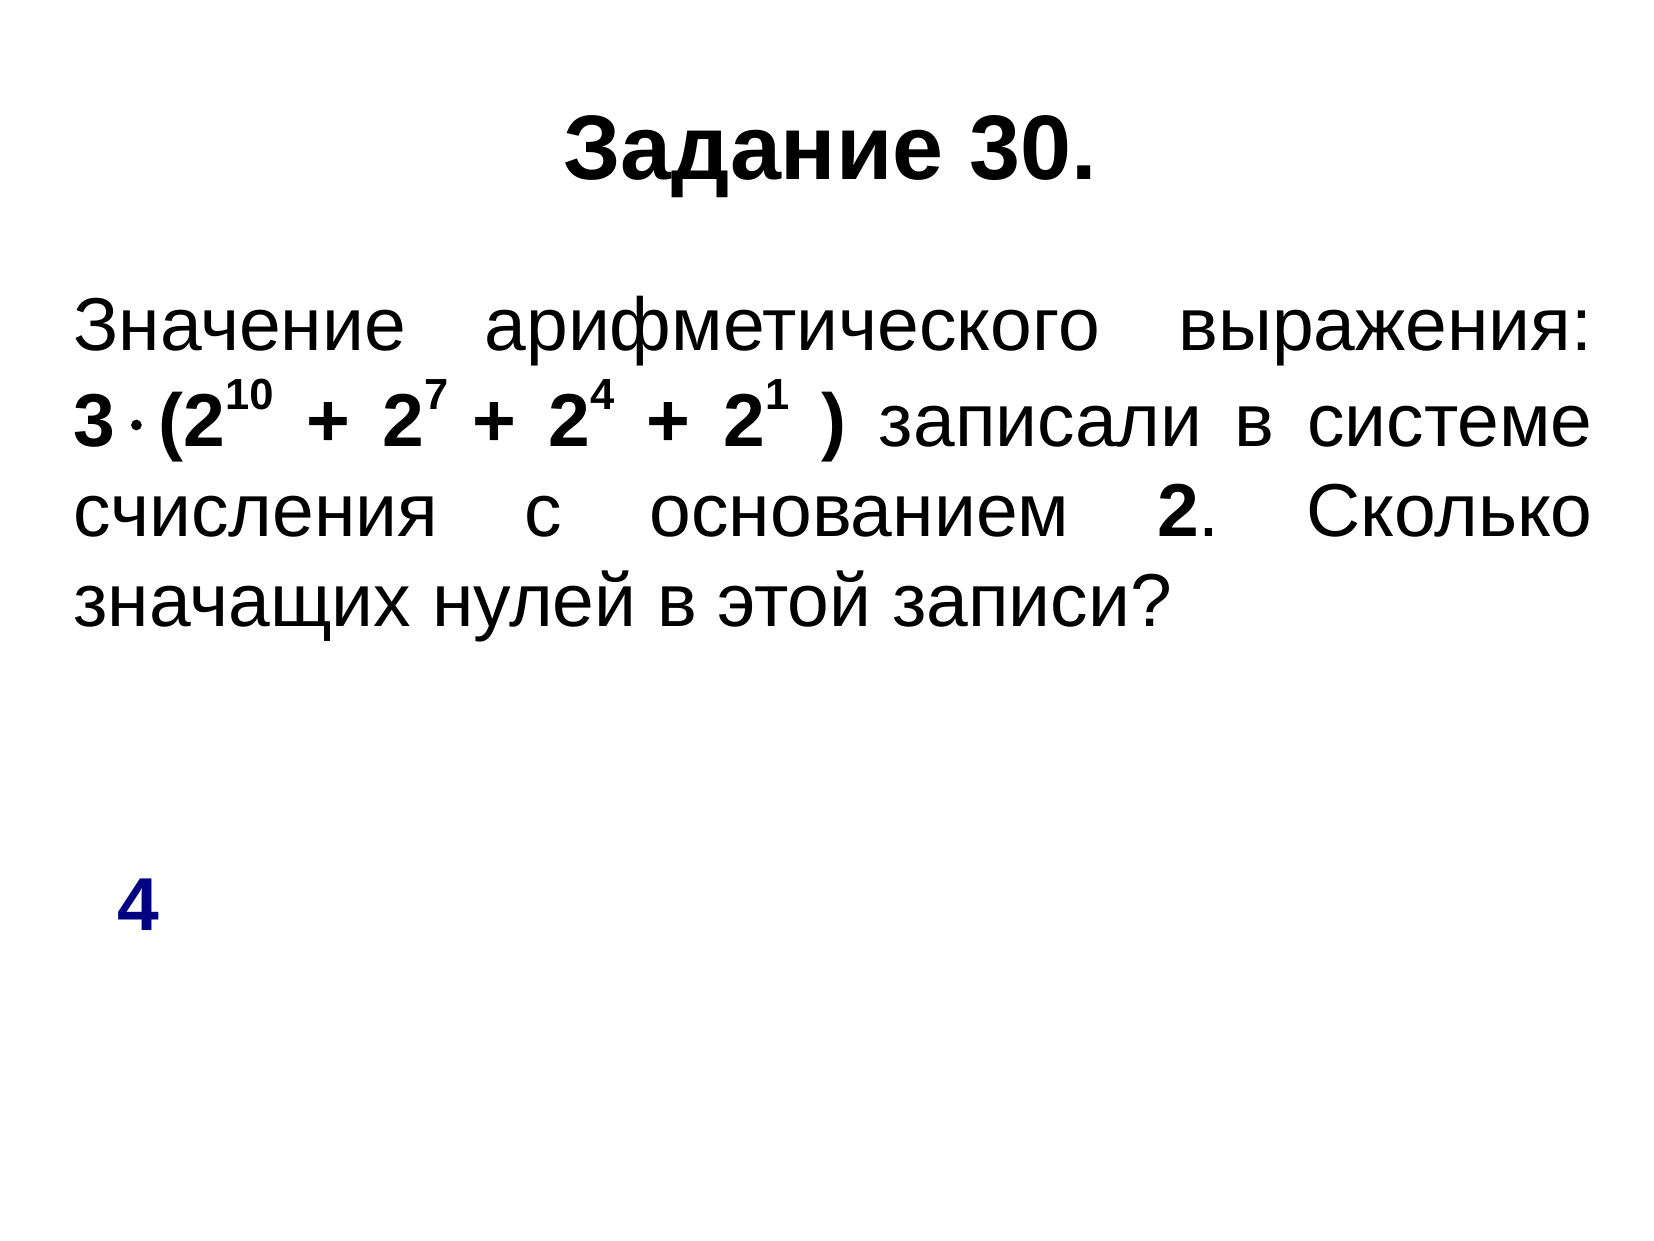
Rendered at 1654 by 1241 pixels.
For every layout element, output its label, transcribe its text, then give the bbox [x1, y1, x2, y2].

text_box Значение арифметического выражения: 3(210 + 27 + 24 + 21 ) записали в системе счисления с основанием 2. Сколько значащих нулей в этой записи? 4 [58, 268, 1609, 1194]
title Задание 30. [82, 68, 1571, 268]
